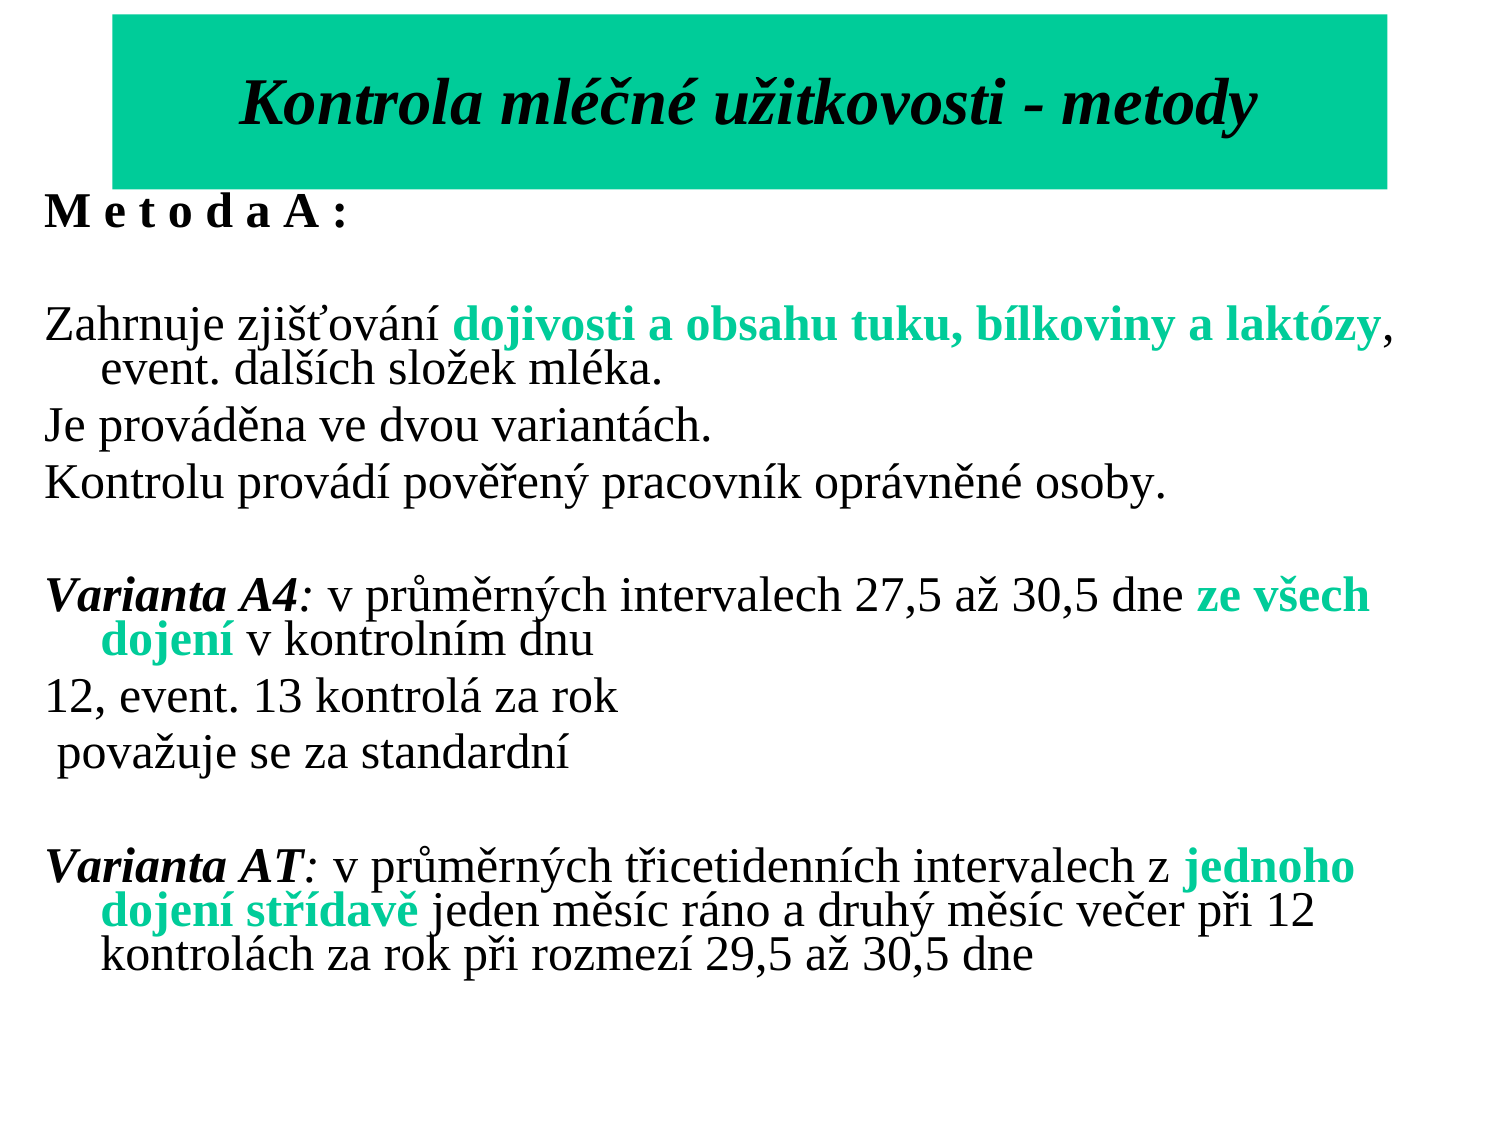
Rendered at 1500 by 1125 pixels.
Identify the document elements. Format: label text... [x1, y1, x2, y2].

title Kontrola mléčné užitkovosti - metody [112, 14, 1388, 190]
list M e t o d a A : Zahrnuje zjišťování dojivosti a obsahu tuku, bílkoviny a laktózy, event. dalších složek mléka. Je prováděna ve dvou variantách. Kontrolu provádí pověřený pracovník oprávněné osoby. Varianta A4: v průměrných intervalech 27,5 až 30,5 dne ze všech dojení v kontrolním dnu 12, event. 13 kontrolá za rok považuje se za standardní Varianta AT: v průměrných třicetidenních intervalech z jednoho dojení střídavě jeden měsíc ráno a druhý měsíc večer při 12 kontrolách za rok při rozmezí 29,5 až 30,5 dne [29, 184, 1471, 1125]
